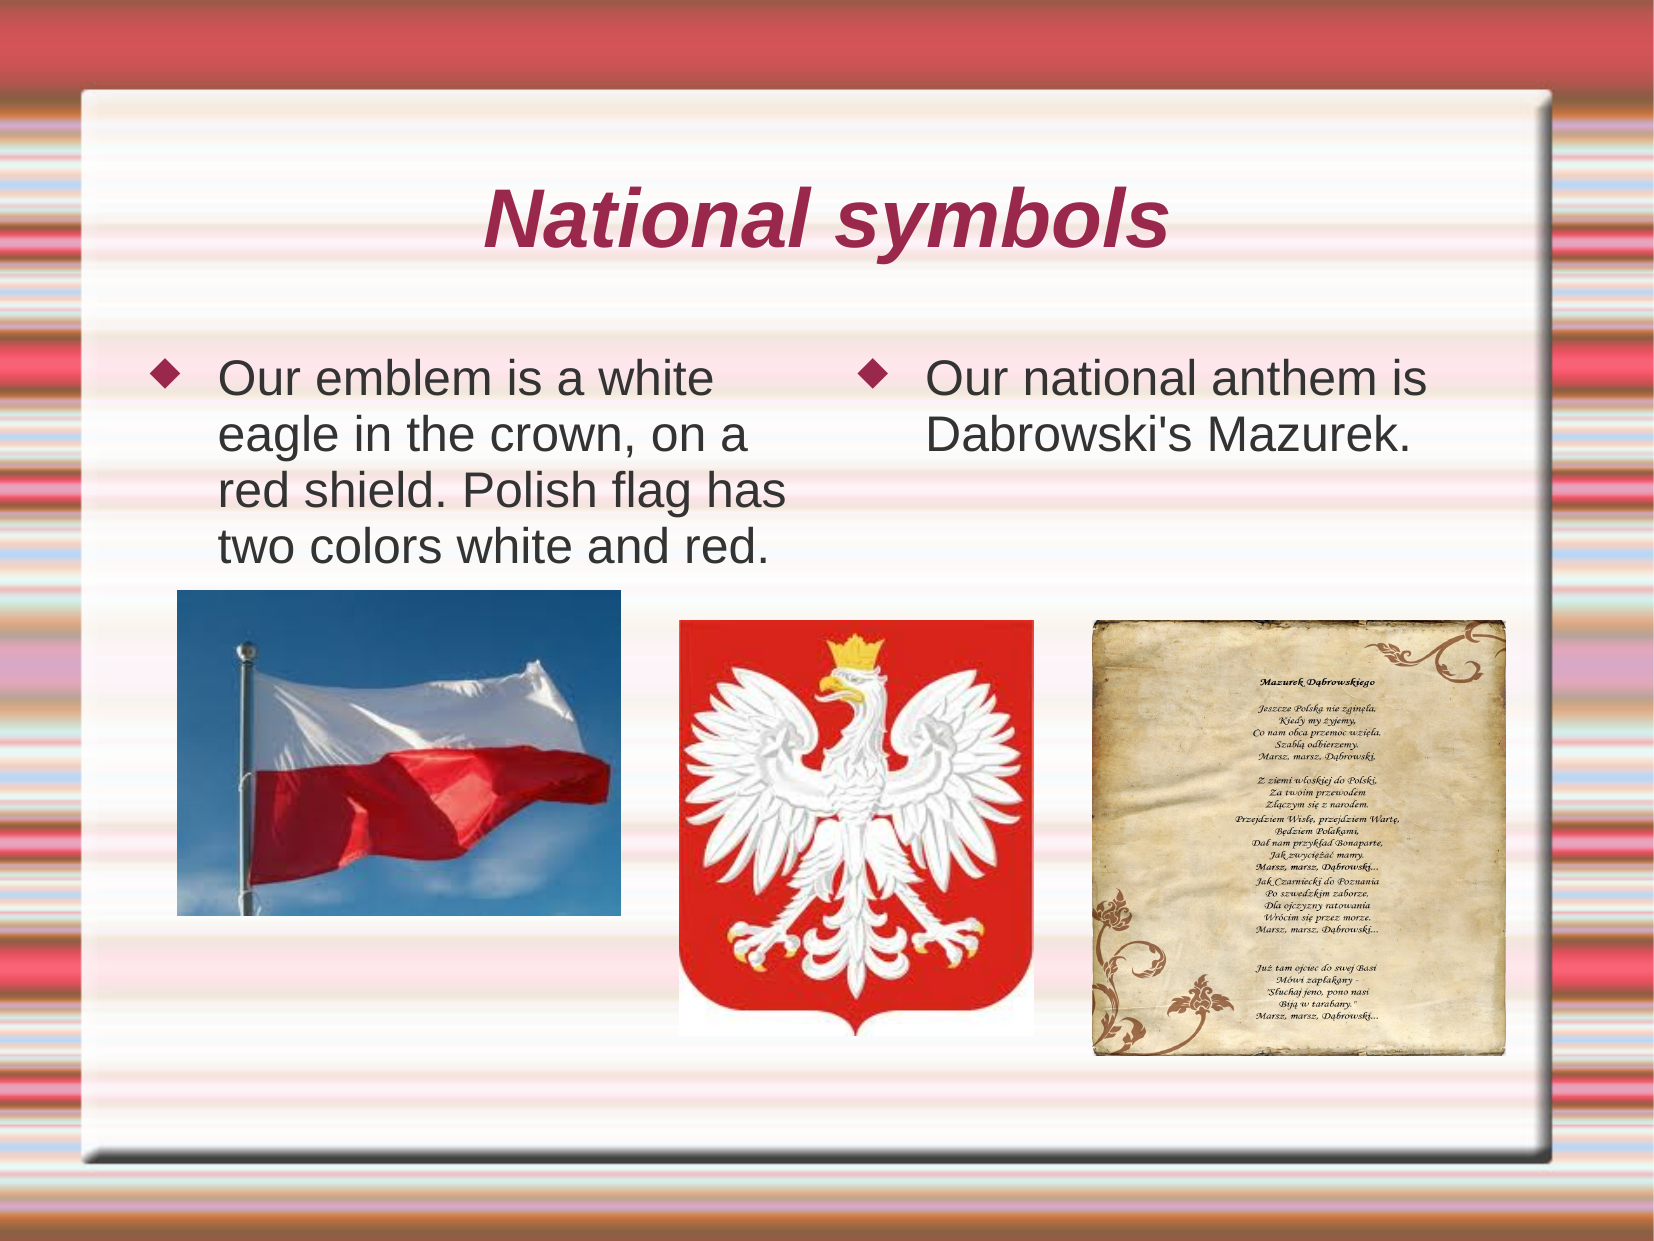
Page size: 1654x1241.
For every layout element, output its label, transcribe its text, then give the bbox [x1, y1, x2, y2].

list Our national anthem is Dabrowski's Mazurek. [842, 350, 1517, 724]
title National symbols [121, 114, 1534, 322]
picture [0, 0, 1654, 1241]
list Our emblem is a white eagle in the crown, on a red shield. Polish flag has two colors white and red. [134, 350, 809, 724]
